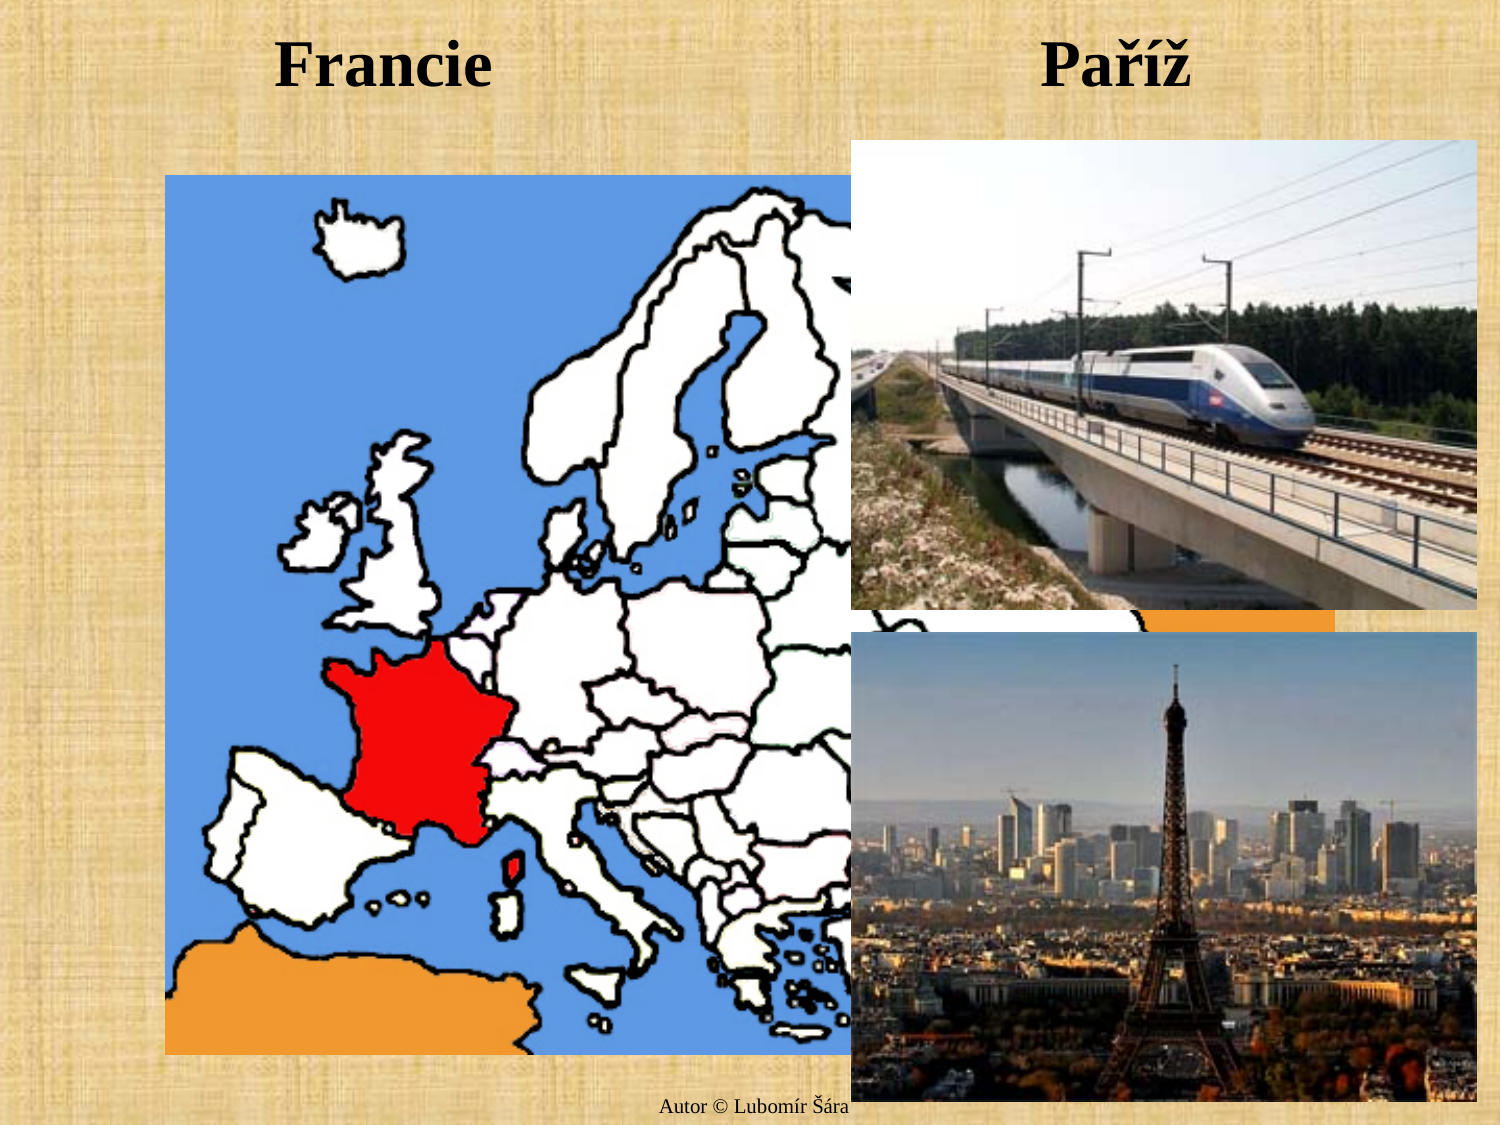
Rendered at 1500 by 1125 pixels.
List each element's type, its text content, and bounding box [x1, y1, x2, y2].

text_box Autor © Lubomír Šára [643, 1084, 865, 1125]
picture [0, 0, 1500, 1125]
text_box Paříž [761, 11, 1471, 108]
text_box Francie [29, 11, 739, 108]
